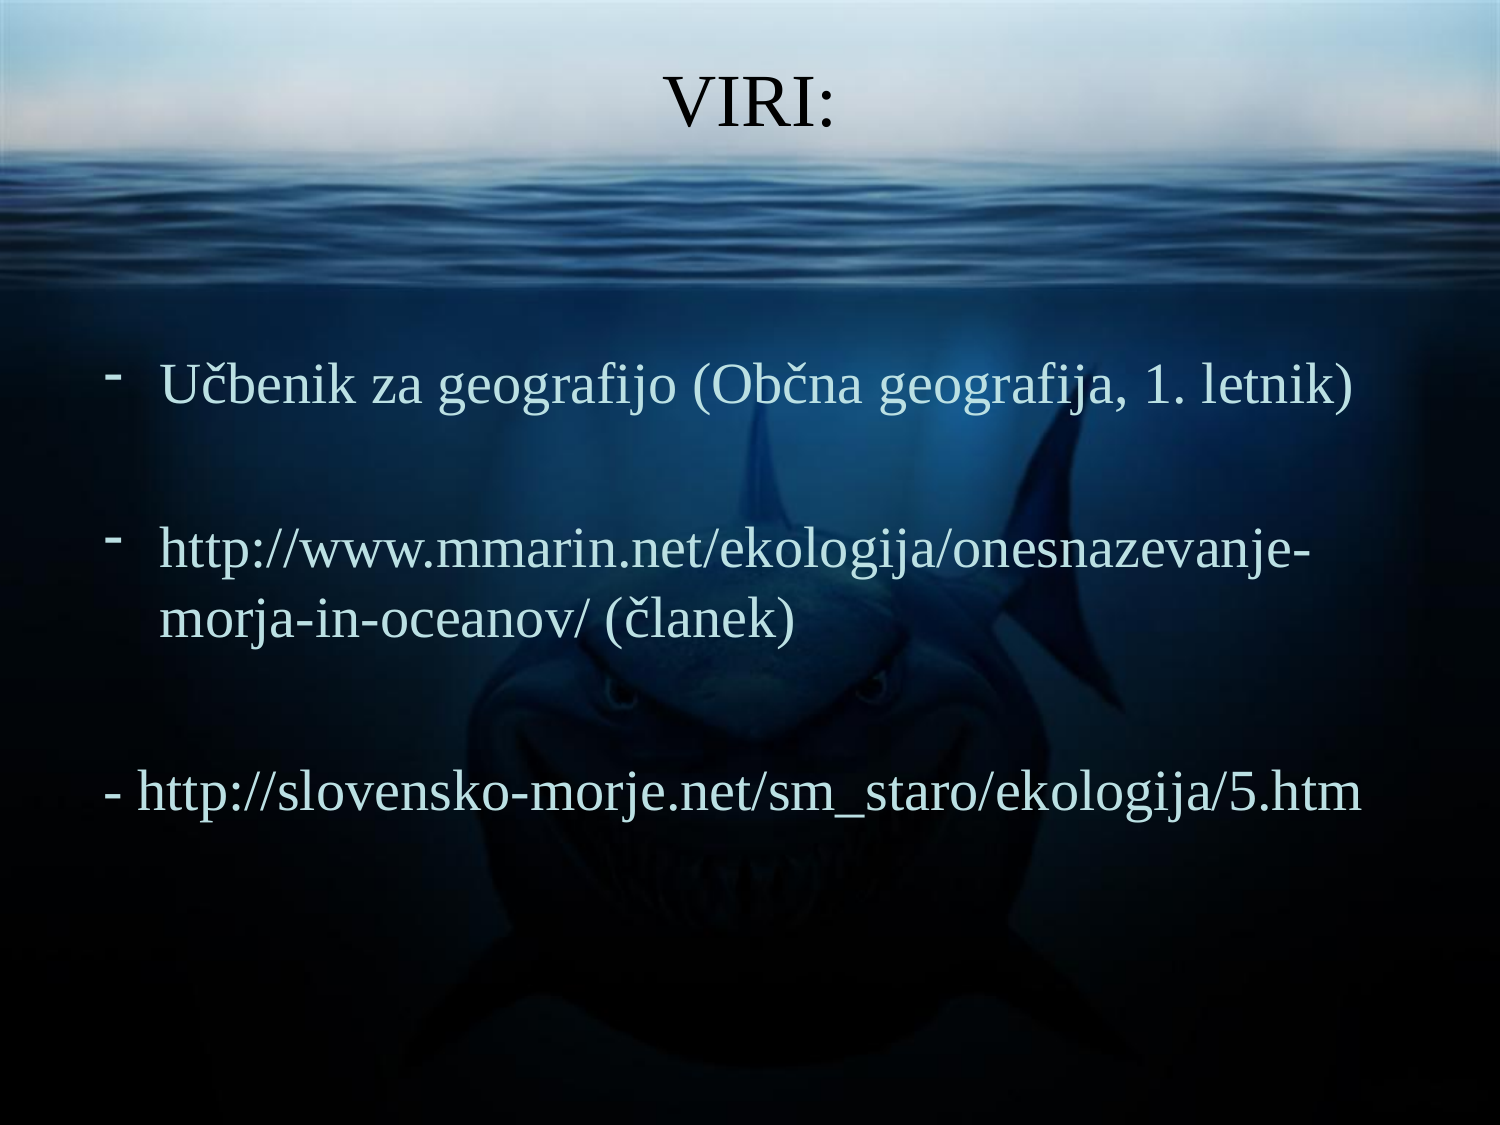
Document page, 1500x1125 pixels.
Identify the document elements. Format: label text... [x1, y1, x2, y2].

list Učbenik za geografijo (Občna geografija, 1. letnik) http://www.mmarin.net/ekologija/onesnazevanje-morja-in-oceanov/ (članek) - http://slovensko-morje.net/sm_staro/ekologija/5.htm [88, 338, 1439, 1022]
picture [0, 0, 1500, 1125]
title VIRI: [75, 45, 1425, 149]
